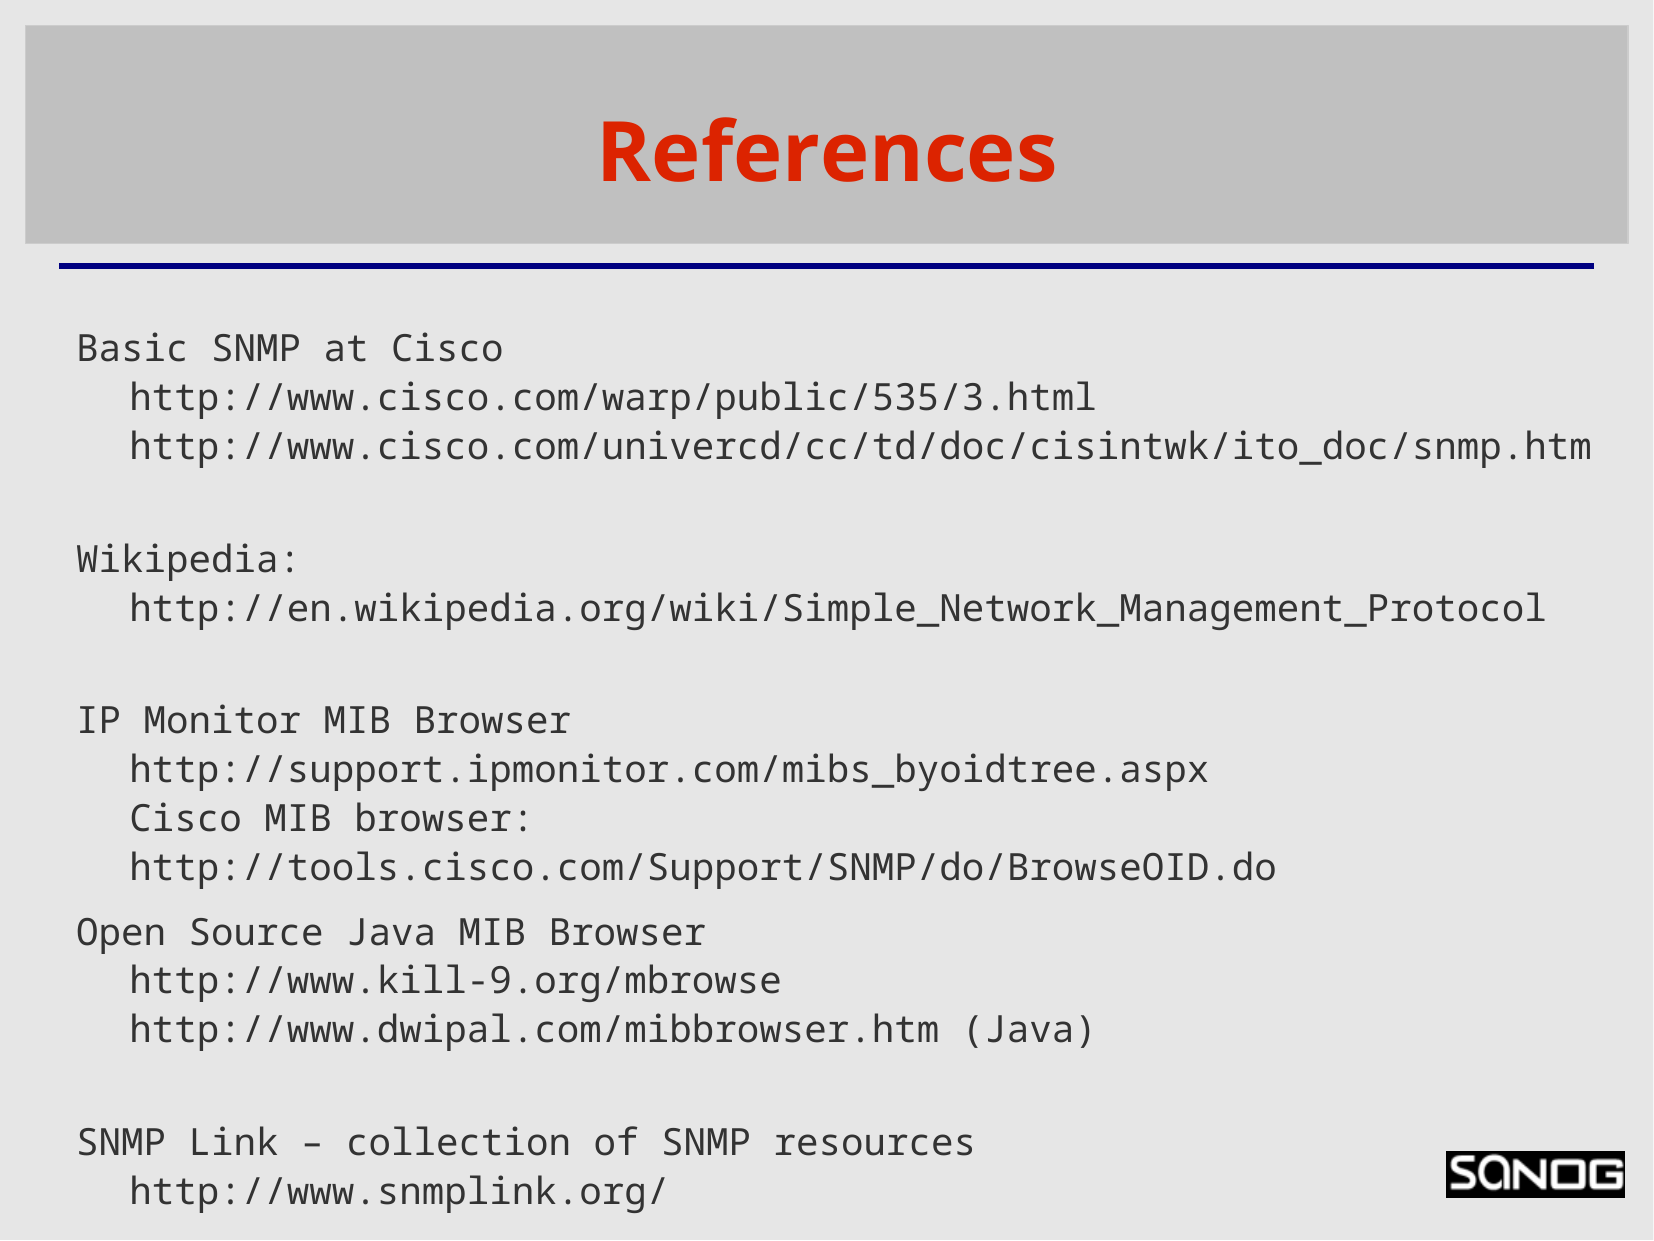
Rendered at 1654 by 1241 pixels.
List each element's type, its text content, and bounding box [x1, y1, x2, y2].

picture [1594, 1151, 1625, 1198]
list Basic SNMP at Cisco http://www.cisco.com/warp/public/535/3.html http://www.cisco.com/univercd/cc/td/doc/cisintwk/ito_doc/snmp.htm Wikipedia: http://en.wikipedia.org/wiki/Simple_Network_Management_Protocol IP Monitor MIB Browser http://support.ipmonitor.com/mibs_byoidtree.aspx Cisco MIB browser: http://tools.cisco.com/Support/SNMP/do/BrowseOID.do Open Source Java MIB Browser http://www.kill-9.org/mbrowse http://www.dwipal.com/mibbrowser.htm (Java) SNMP Link – collection of SNMP resources http://www.snmplink.org/ Net-SNMP Open Source SNMP tools http://net-snmp.sourceforge.net/ [59, 322, 1594, 1239]
title References [121, 53, 1534, 246]
